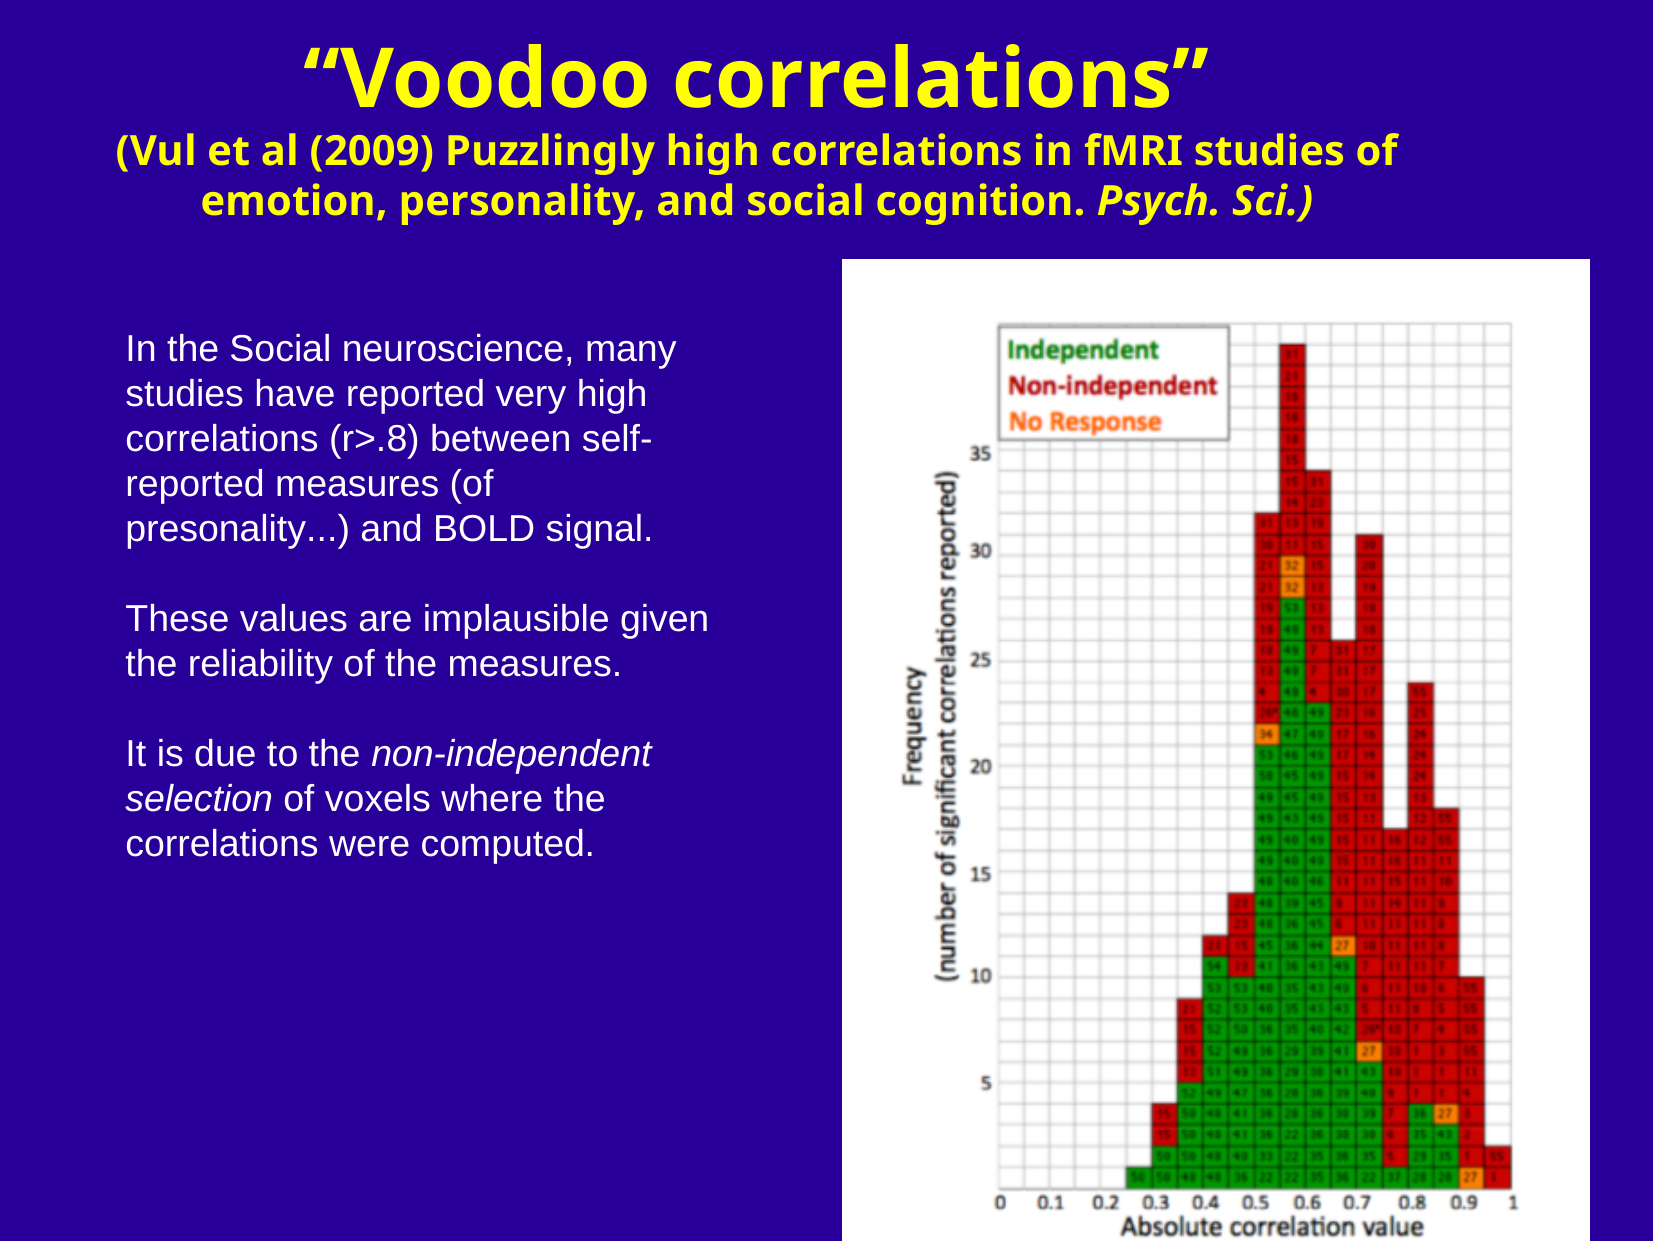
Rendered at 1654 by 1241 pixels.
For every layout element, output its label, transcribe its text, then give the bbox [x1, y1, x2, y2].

picture [842, 259, 1590, 1241]
text_box In the Social neuroscience, many studies have reported very high correlations (r>.8) between self-reported measures (of presonality...) and BOLD signal. These values are implausible given the reliability of the measures. It is due to the non-independent selection of voxels where the correlations were computed. [110, 316, 739, 1043]
title “Voodoo correlations” (Vul et al (2009) Puzzlingly high correlations in fMRI studies of emotion, personality, and social cognition. Psych. Sci.) [115, 18, 1579, 277]
